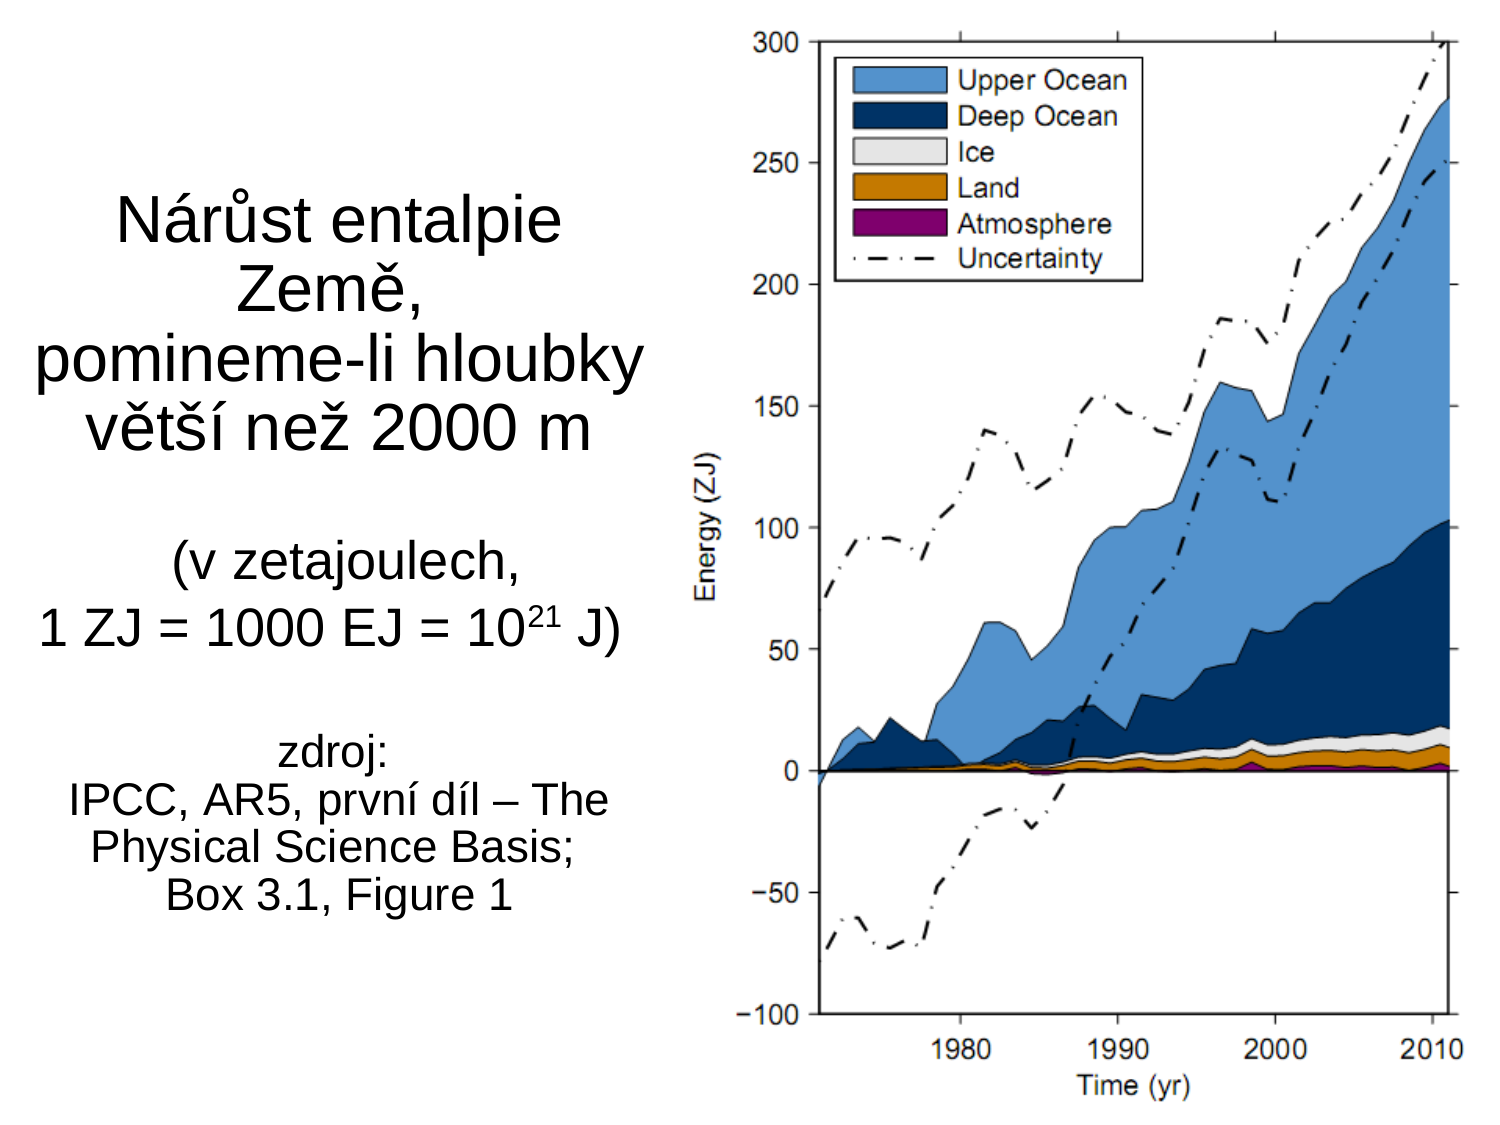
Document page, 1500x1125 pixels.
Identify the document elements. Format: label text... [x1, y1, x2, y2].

title Nárůst entalpie Země, pomineme-li hloubky větší než 2000 m (v zetajoulech, 1 ZJ = 1000 EJ = 1021 J) zdroj: IPCC, AR5, první díl – The Physical Science Basis; Box 3.1, Figure 1 [29, 147, 650, 1006]
picture [679, 29, 1472, 1103]
